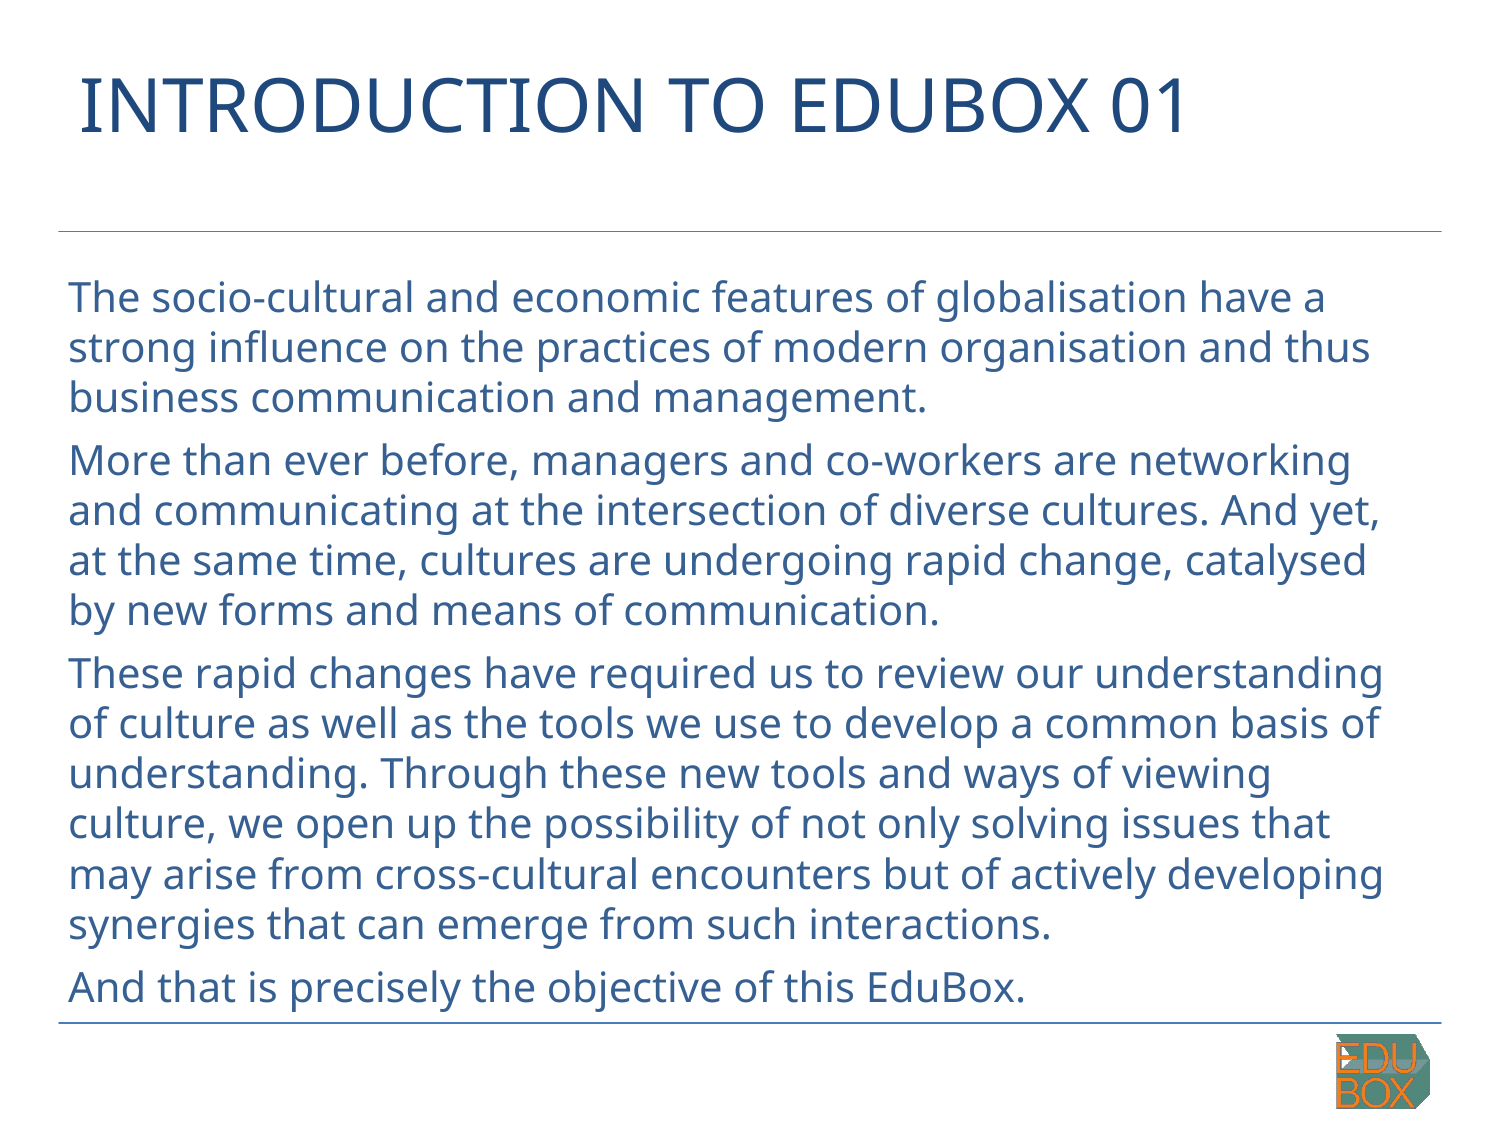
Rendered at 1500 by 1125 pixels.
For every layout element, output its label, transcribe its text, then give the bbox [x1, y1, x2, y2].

title INTRODUCTION TO EDUBOX 01 [64, 42, 1341, 153]
picture [1328, 1028, 1437, 1114]
list The socio-cultural and economic features of globalisation have a strong influence on the practices of modern organisation and thus business communication and management. More than ever before, managers and co-workers are networking and communicating at the intersection of diverse cultures. And yet, at the same time, cultures are undergoing rapid change, catalysed by new forms and means of communication. These rapid changes have required us to review our understanding of culture as well as the tools we use to develop a common basis of understanding. Through these new tools and ways of viewing culture, we open up the possibility of not only solving issues that may arise from cross-cultural encounters but of actively developing synergies that can emerge from such interactions. And that is precisely the objective of this EduBox. [53, 255, 1424, 1005]
